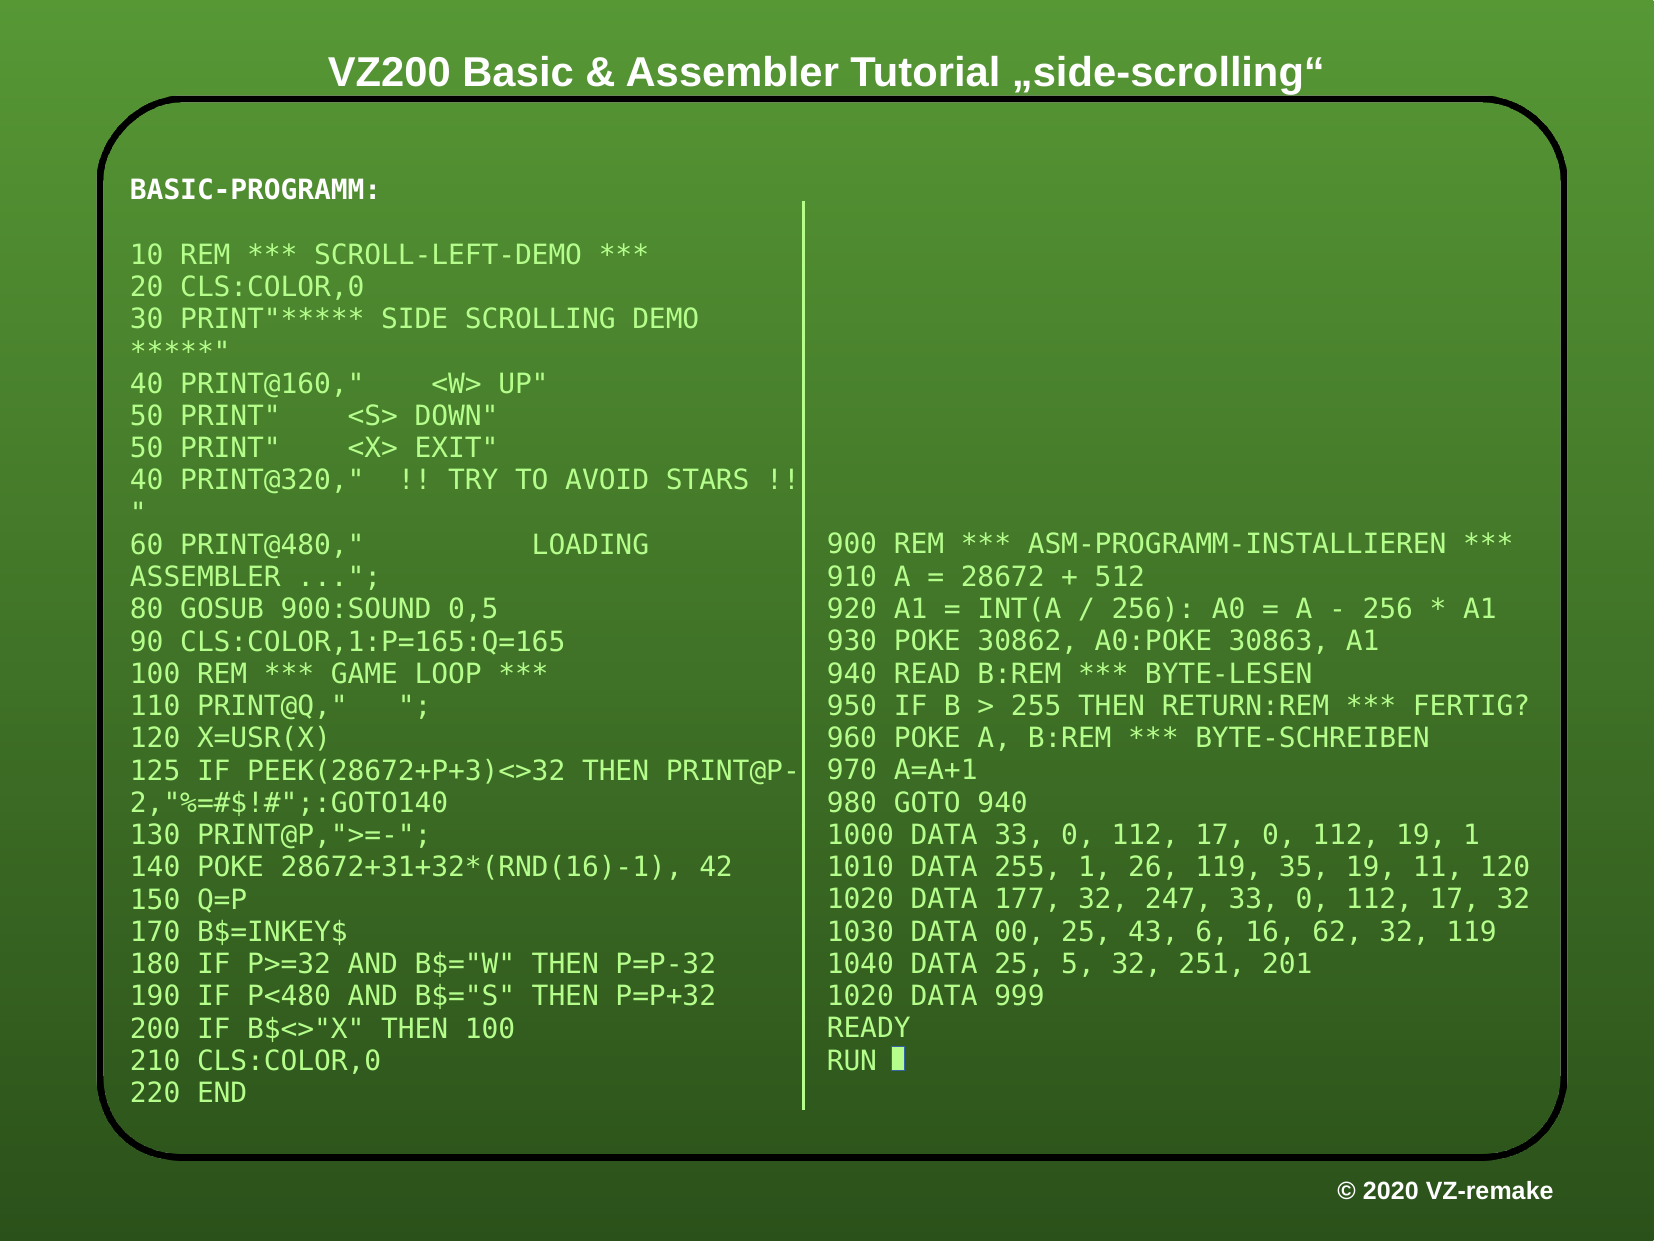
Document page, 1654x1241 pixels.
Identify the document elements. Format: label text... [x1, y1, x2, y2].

picture [1408, 1184, 1413, 1196]
list 900 REM *** ASM-PROGRAMM-INSTALLIEREN *** 910 A = 28672 + 512 920 A1 = INT(A / 256): A0 = A - 256 * A1 930 POKE 30862, A0:POKE 30863, A1 940 READ B:REM *** BYTE-LESEN 950 IF B > 255 THEN RETURN:REM *** FERTIG? 960 POKE A, B:REM *** BYTE-SCHREIBEN 970 A=A+1 980 GOTO 940 1000 DATA 33, 0, 112, 17, 0, 112, 19, 1 1010 DATA 255, 1, 26, 119, 35, 19, 11, 120 1020 DATA 177, 32, 247, 33, 0, 112, 17, 32 1030 DATA 00, 25, 43, 6, 16, 62, 32, 119 1040 DATA 25, 5, 32, 251, 201 1020 DATA 999 READY RUN [826, 496, 1571, 1087]
picture [1380, 1184, 1385, 1196]
list BASIC-PROGRAMM: 10 REM *** SCROLL-LEFT-DEMO *** 20 CLS:COLOR,0 30 PRINT"***** SIDE SCROLLING DEMO *****" 40 PRINT@160," <W> UP" 50 PRINT" <S> DOWN" 50 PRINT" <X> EXIT" 40 PRINT@320," !! TRY TO AVOID STARS !! " 60 PRINT@480," LOADING ASSEMBLER ..."; 80 GOSUB 900:SOUND 0,5 90 CLS:COLOR,1:P=165:Q=165 100 REM *** GAME LOOP *** 110 PRINT@Q," "; 120 X=USR(X) 125 IF PEEK(28672+P+3)<>32 THEN PRINT@P-2,"%=#$!#";:GOTO140 130 PRINT@P,">=-"; 140 POKE 28672+31+32*(RND(16)-1), 42 150 Q=P 170 B$=INKEY$ 180 IF P>=32 AND B$="W" THEN P=P-32 190 IF P<480 AND B$="S" THEN P=P+32 200 IF B$<>"X" THEN 100 210 CLS:COLOR,0 220 END [129, 141, 815, 1123]
picture [1502, 1188, 1506, 1199]
title VZ200 Basic & Assembler Tutorial „side-scrolling“ [82, 48, 1571, 96]
picture [59, 58, 1607, 1199]
picture [1339, 1183, 1354, 1198]
